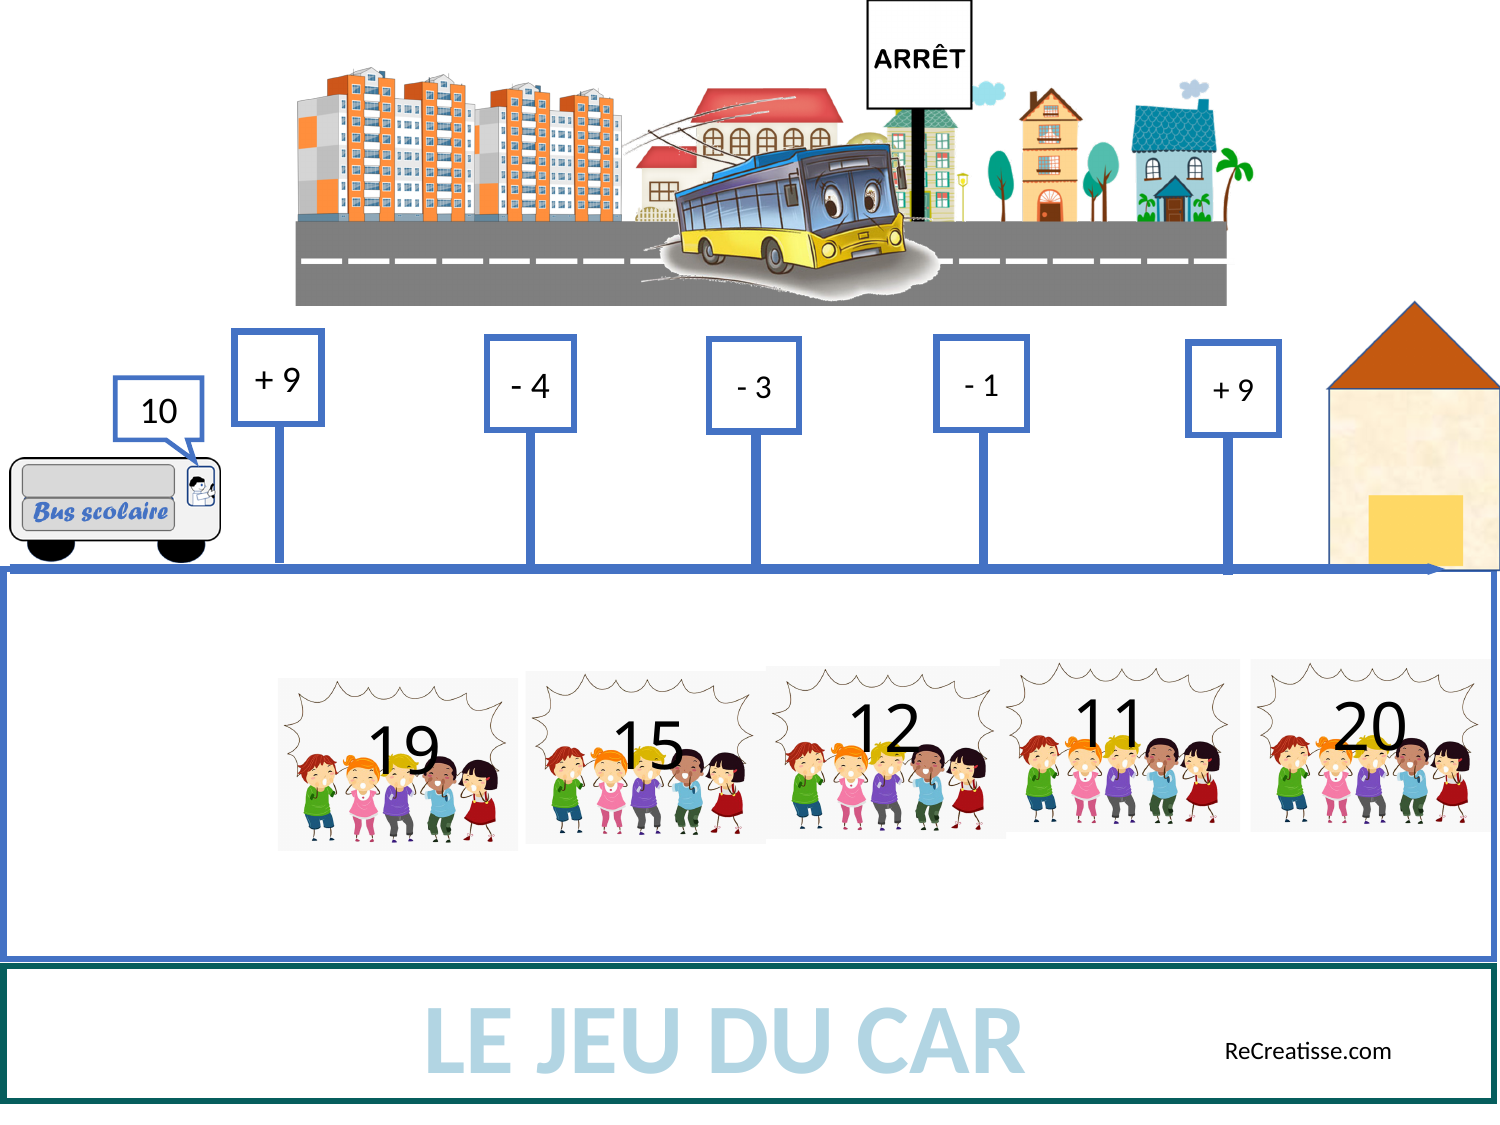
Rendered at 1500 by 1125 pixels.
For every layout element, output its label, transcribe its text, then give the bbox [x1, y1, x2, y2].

picture [525, 659, 1241, 844]
text_box ReCreatisse.com [1210, 1027, 1408, 1073]
text_box 15 [595, 695, 702, 790]
text_box - 1 [937, 338, 1027, 430]
text_box 10 [115, 377, 202, 461]
picture [9, 457, 221, 563]
text_box 12 [831, 678, 938, 773]
text_box - 4 [487, 338, 574, 430]
picture [277, 678, 519, 851]
picture [1325, 300, 1500, 580]
text_box LE JEU DU CAR [3, 966, 1494, 1101]
text_box [3, 569, 1494, 959]
text_box - 3 [709, 339, 799, 431]
text_box 20 [1317, 677, 1424, 772]
picture [295, 0, 1261, 306]
picture [1250, 659, 1491, 832]
text_box 11 [1058, 673, 1165, 768]
text_box 19 [350, 700, 457, 796]
text_box + 9 [1189, 342, 1279, 435]
text_box + 9 [235, 332, 321, 424]
